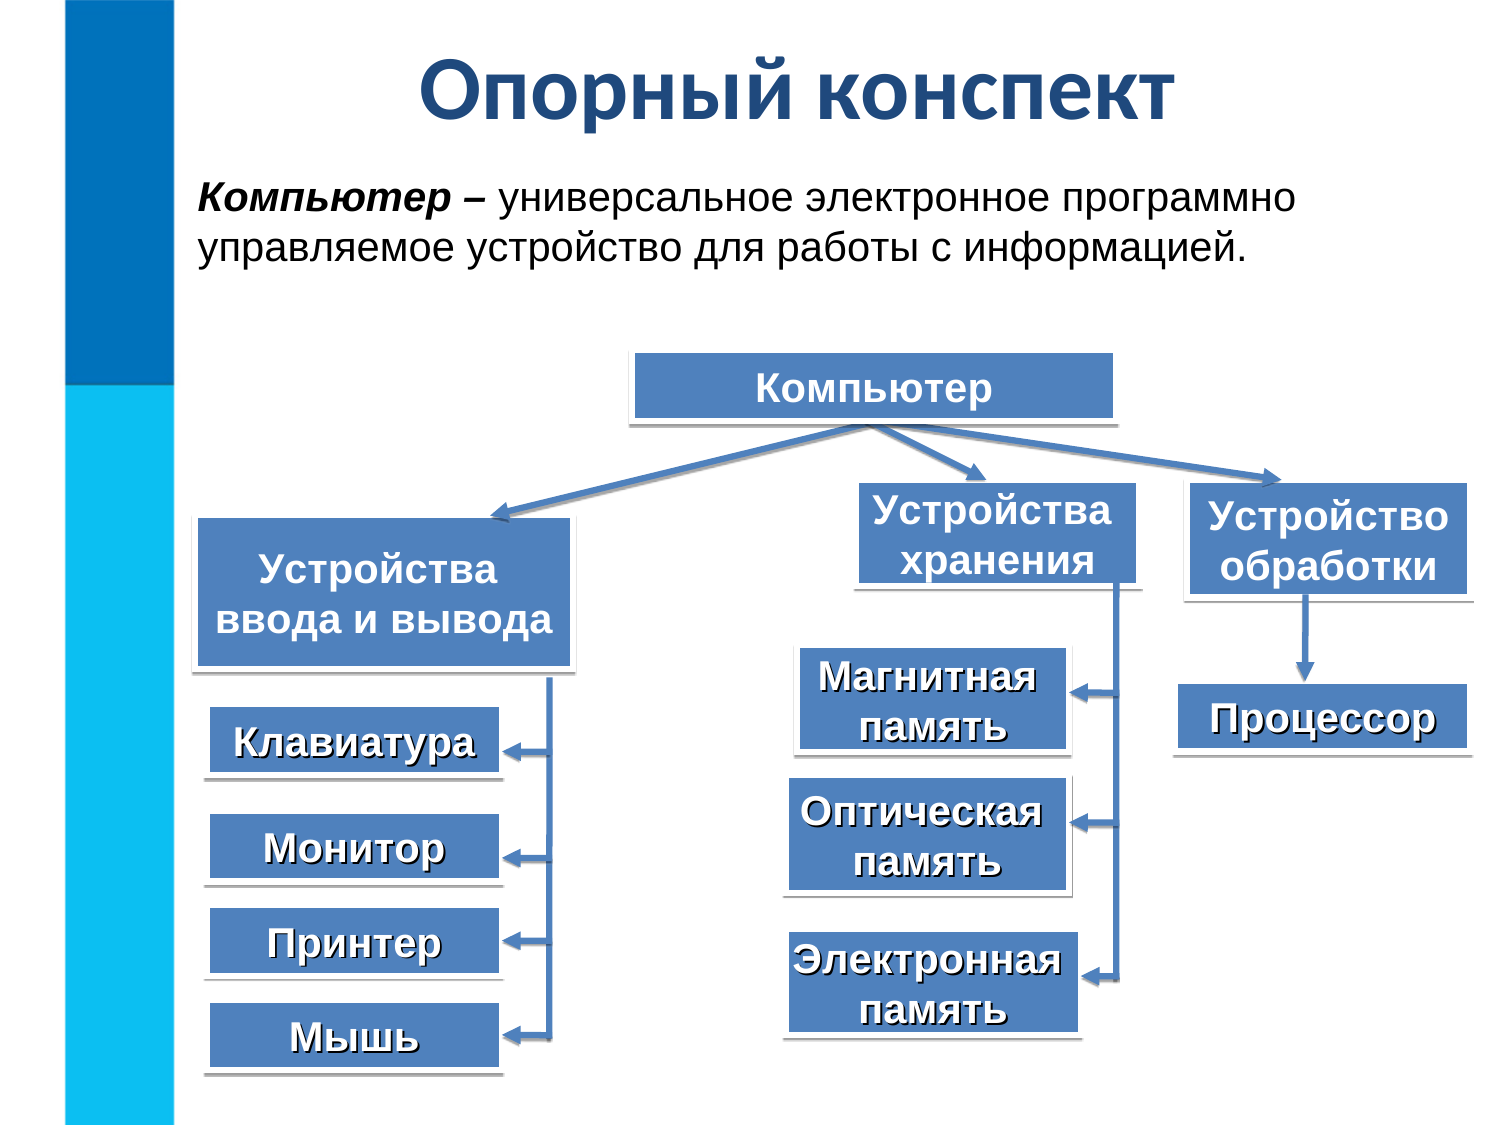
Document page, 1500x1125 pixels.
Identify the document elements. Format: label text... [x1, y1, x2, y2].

text_box Устройства ввода и вывода [194, 515, 573, 669]
text_box Принтер [206, 904, 502, 976]
picture [0, 0, 1500, 1125]
text_box Устройства хранения [856, 479, 1140, 586]
text_box Устройство обработки [1187, 479, 1471, 598]
text_box Опорный конспект [171, 30, 1425, 135]
text_box Клавиатура [206, 704, 502, 775]
text_box Оптическая память [785, 774, 1070, 893]
text_box Монитор [206, 810, 502, 882]
text_box Компьютер [632, 349, 1117, 421]
text_box Процессор [1175, 680, 1471, 752]
text_box Мышь [206, 999, 502, 1071]
text_box Электронная память [785, 928, 1081, 1035]
text_box Магнитная память [797, 645, 1070, 752]
text_box Компьютер – универсальное электронное программно управляемое устройство для работы с информацией. [183, 148, 1459, 291]
